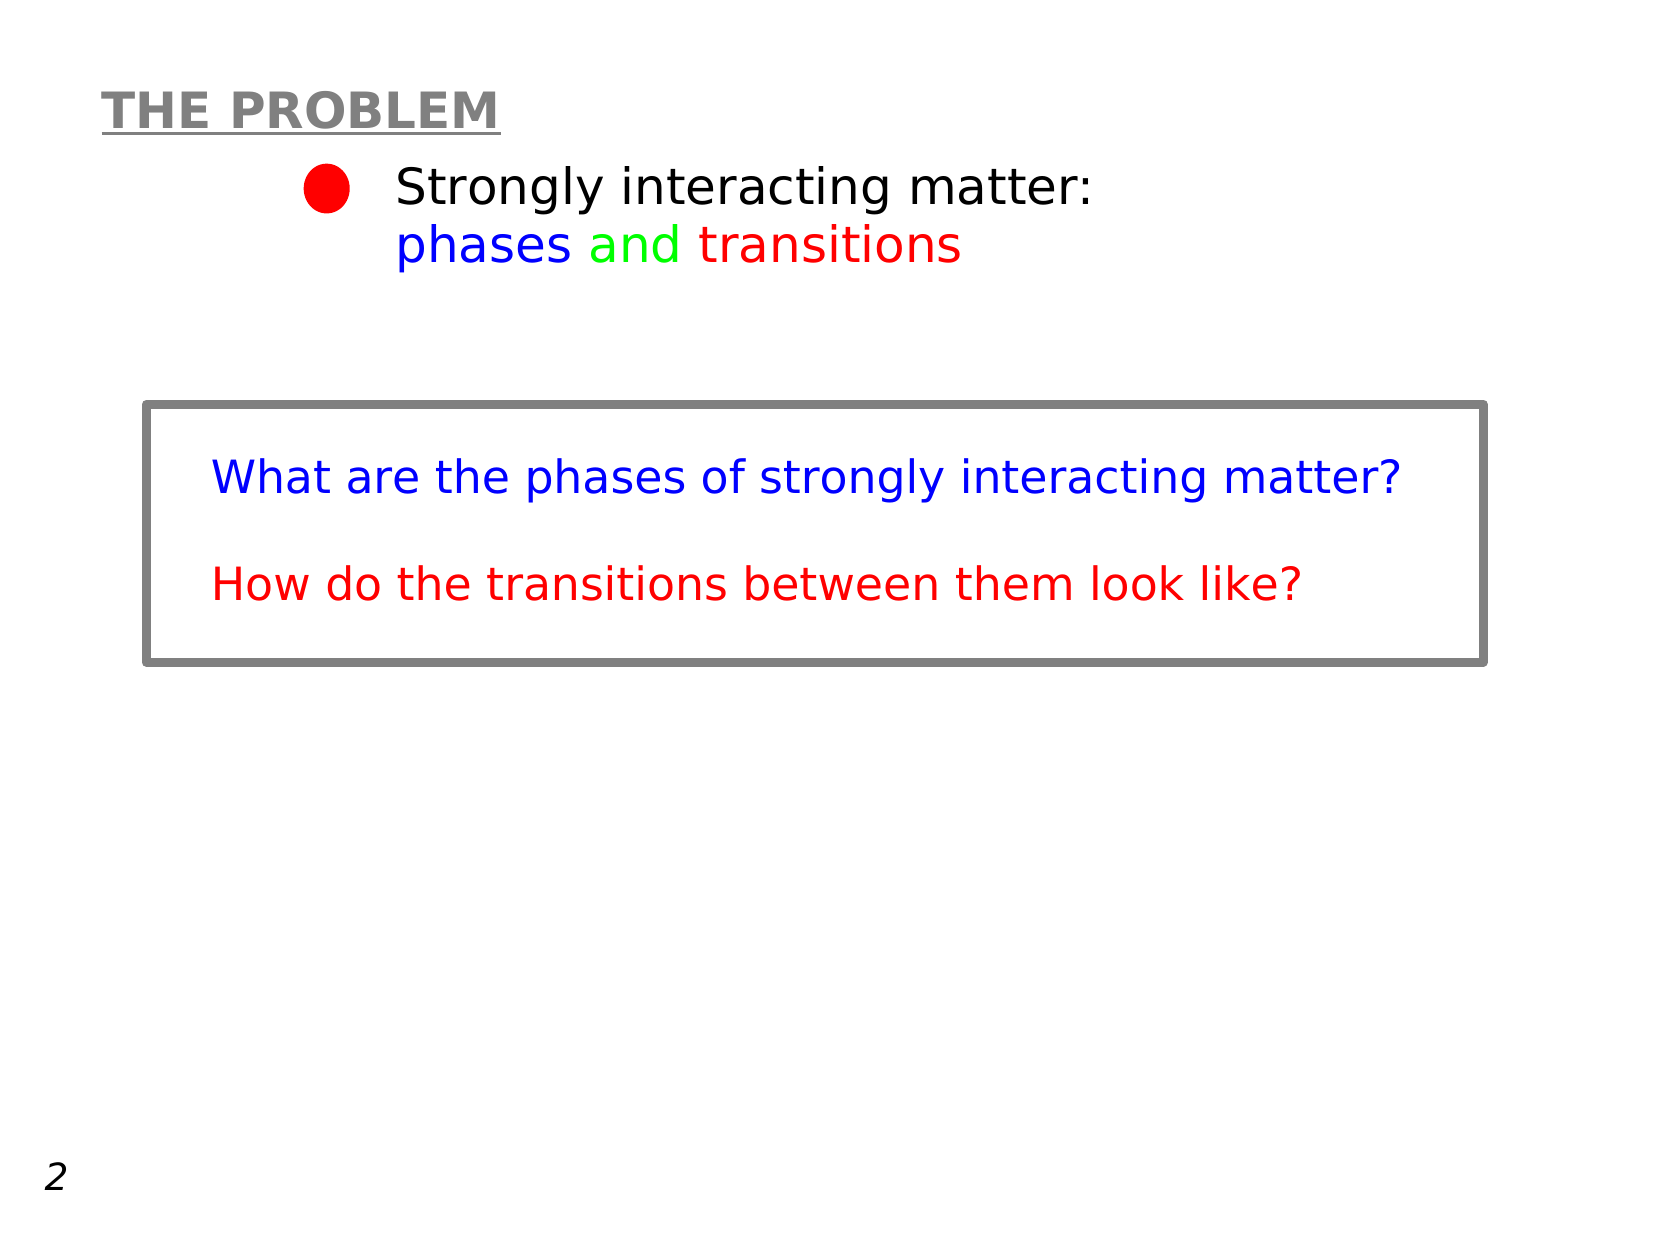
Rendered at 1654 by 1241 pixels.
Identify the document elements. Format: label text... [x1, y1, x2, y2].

text_box What are the phases of strongly interacting matter? How do the transitions between them look like? [210, 451, 1404, 612]
text_box THE PROBLEM [101, 82, 501, 141]
text_box Strongly interacting matter: phases and transitions [395, 158, 1134, 275]
text_box [303, 163, 350, 214]
